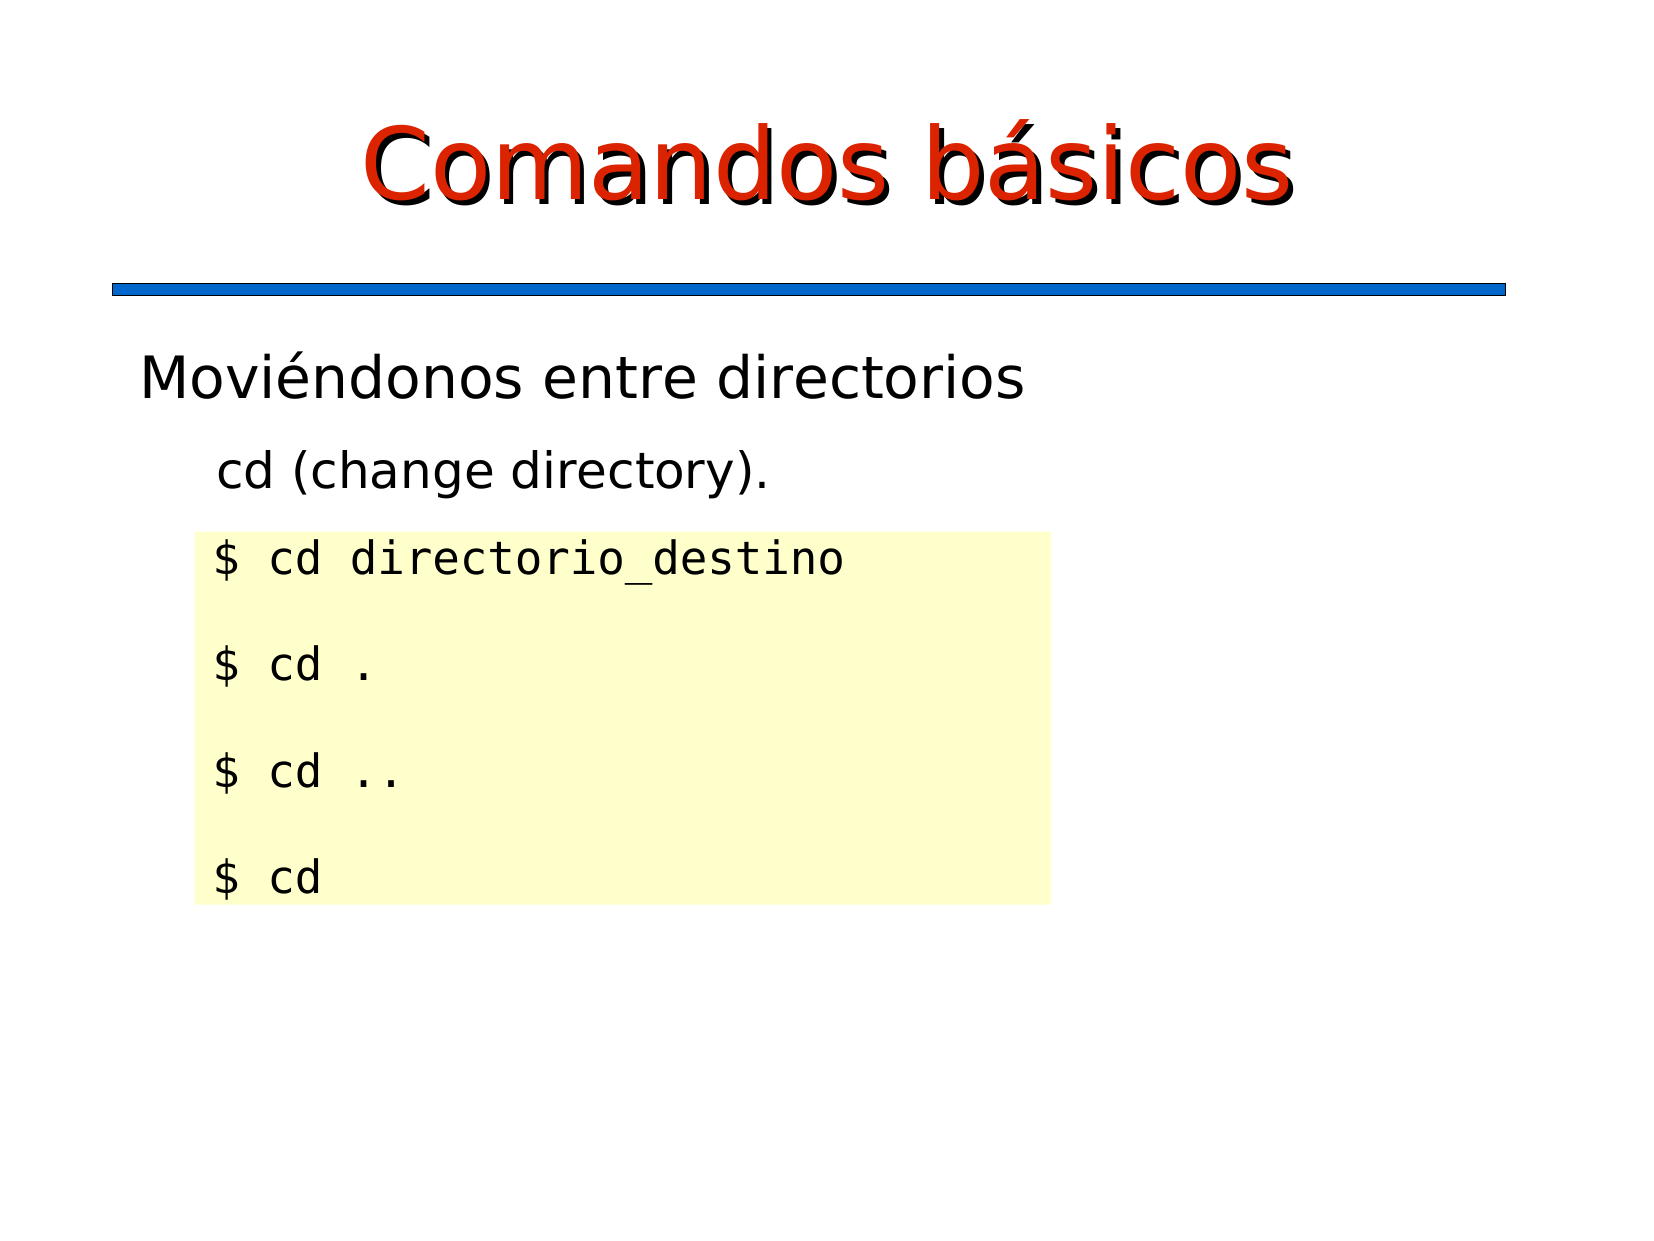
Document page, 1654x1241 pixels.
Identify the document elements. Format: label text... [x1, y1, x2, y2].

title Comandos básicos [121, 61, 1534, 269]
text_box $ cd directorio_destino $ cd . $ cd .. $ cd [194, 531, 1052, 905]
list Moviéndonos entre directorios cd (change directory). [121, 344, 1534, 1164]
